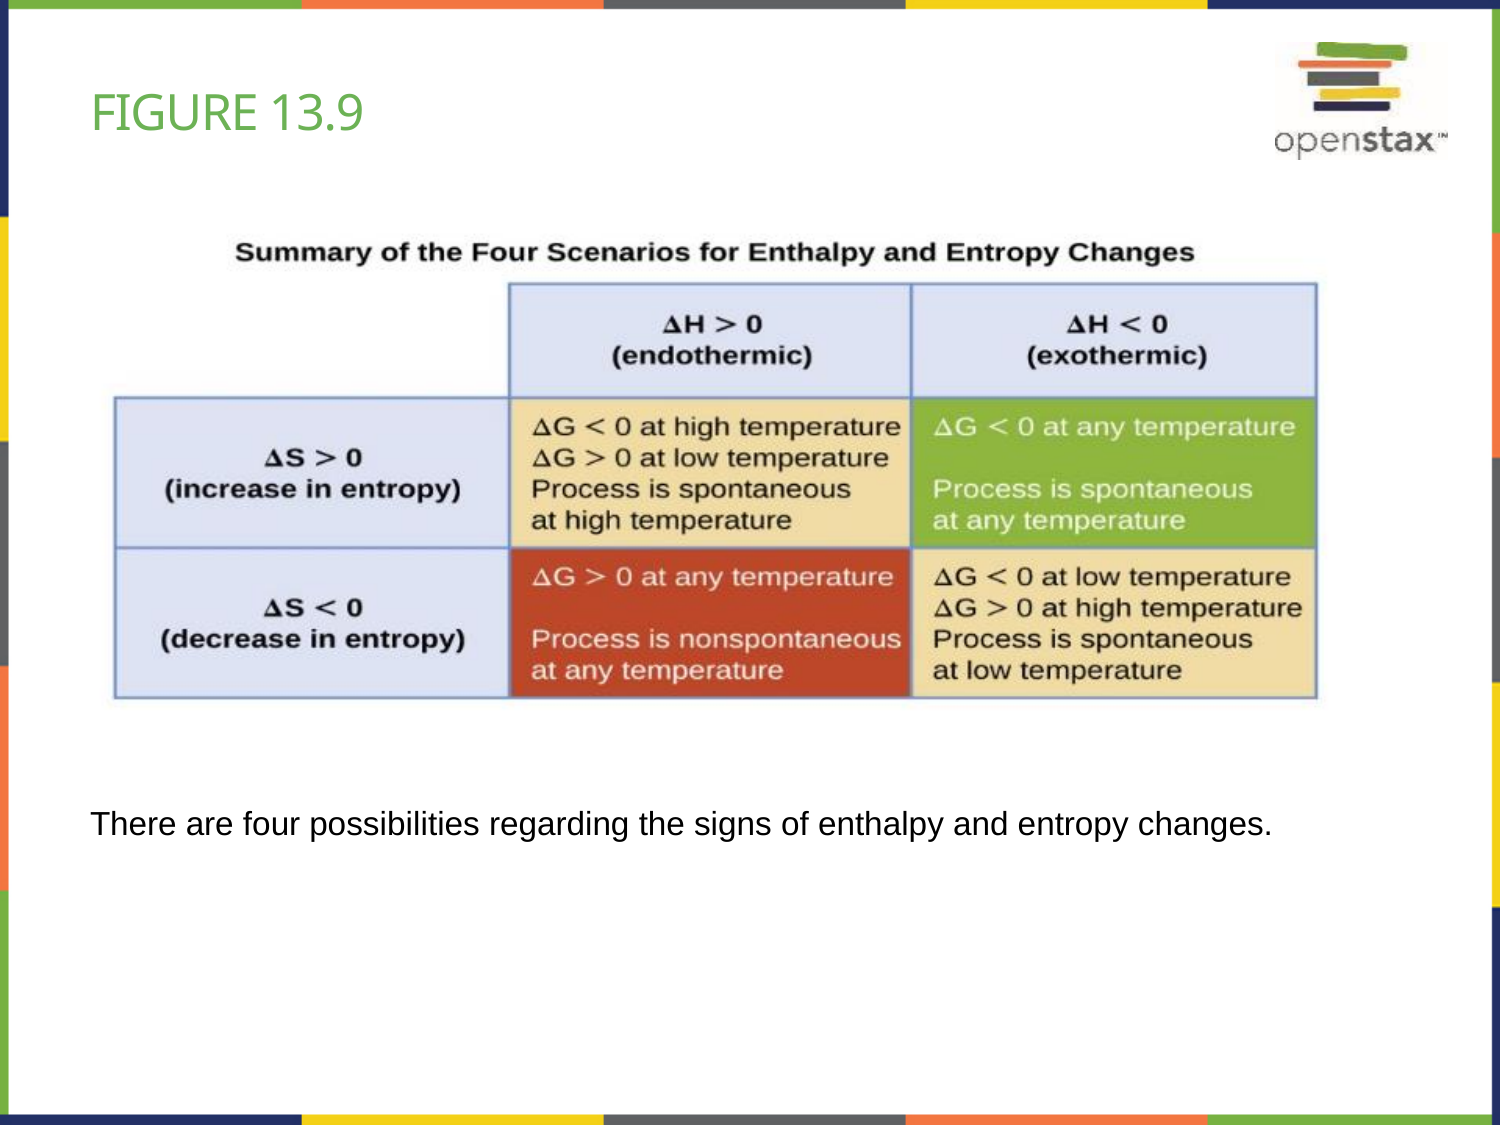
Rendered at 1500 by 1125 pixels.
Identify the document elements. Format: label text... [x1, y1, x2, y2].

title Figure 13.9 [75, 39, 1398, 148]
picture [0, 0, 1500, 1125]
list There are four possibilities regarding the signs of enthalpy and entropy changes. [75, 794, 1398, 986]
